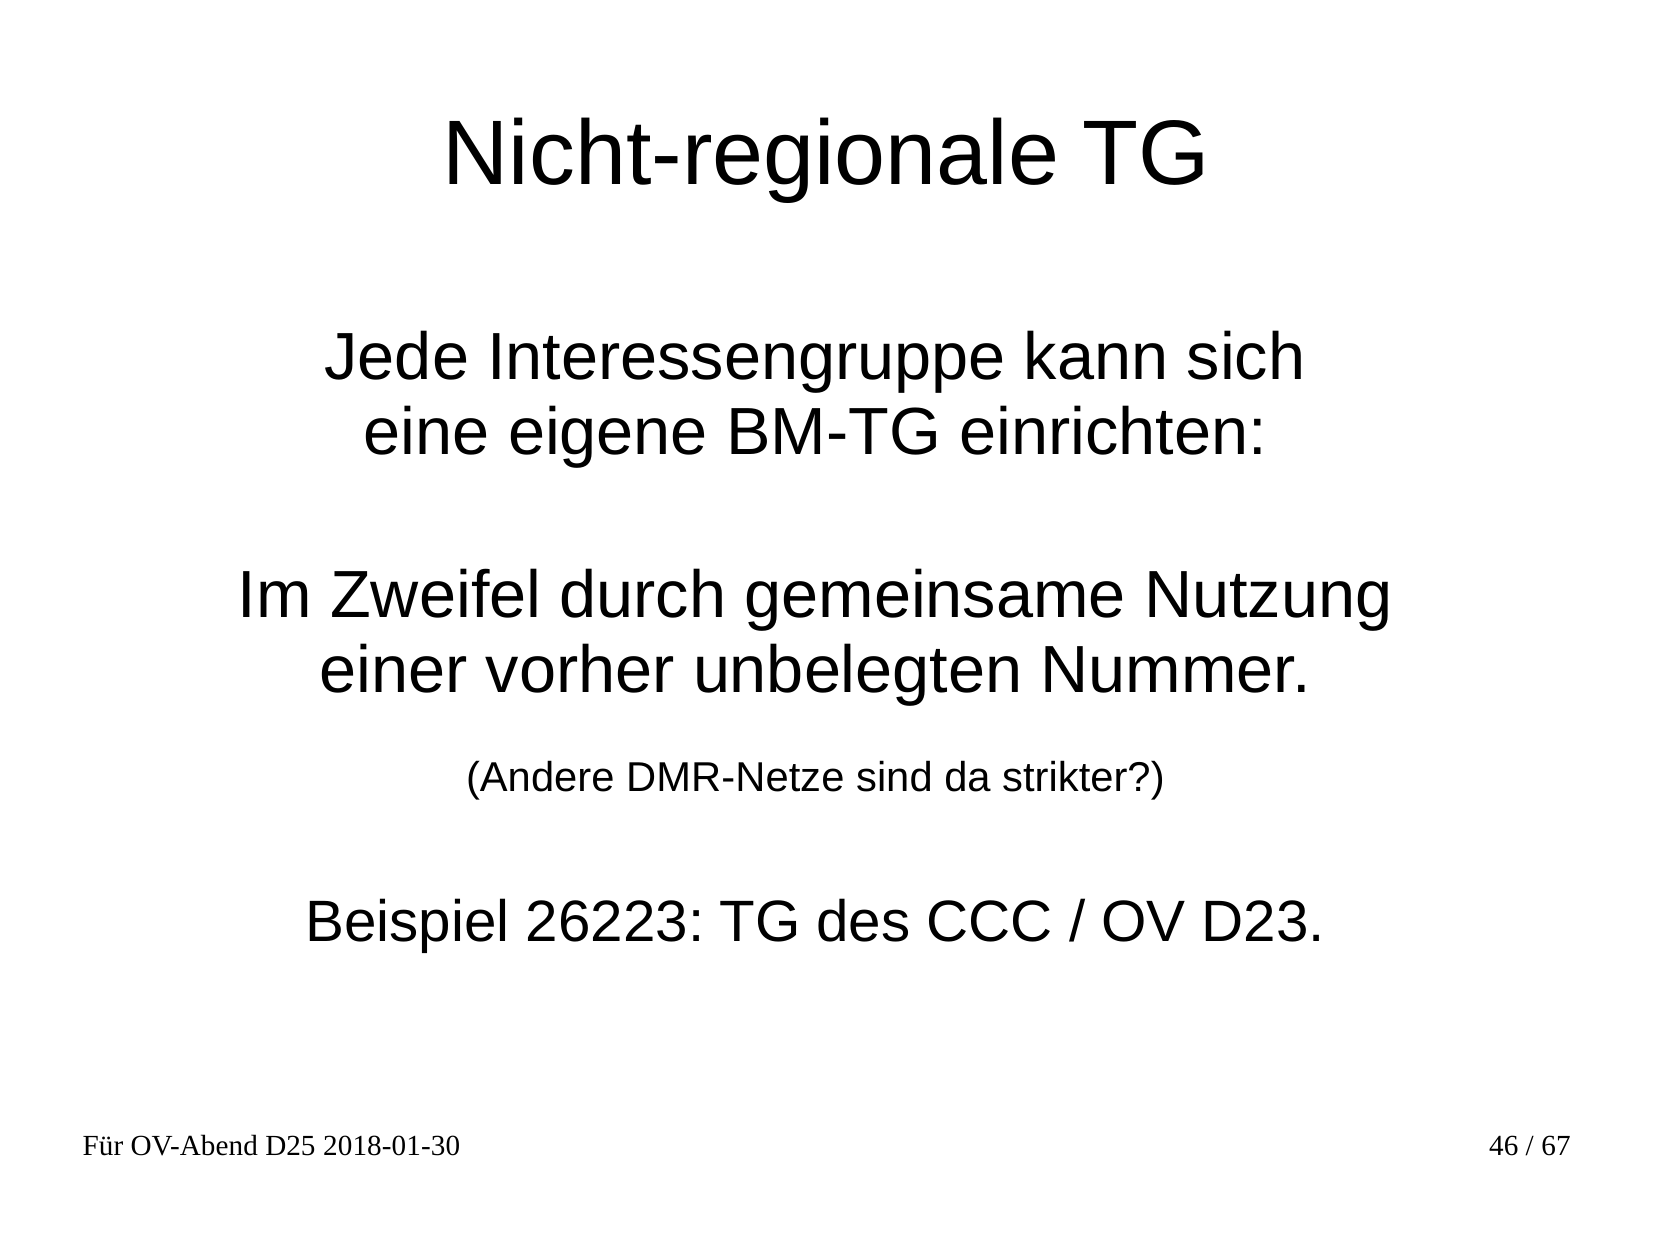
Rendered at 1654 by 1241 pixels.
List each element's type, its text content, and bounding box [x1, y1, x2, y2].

title Nicht-regionale TG [82, 49, 1571, 257]
text_box Jede Interessengruppe kann sich eine eigene BM-TG einrichten: Im Zweifel durch gemeinsame Nutzung einer vorher unbelegten Nummer. (Andere DMR-Netze sind da strikter?) Beispiel 26223: TG des CCC / OV D23. [107, 318, 1524, 993]
